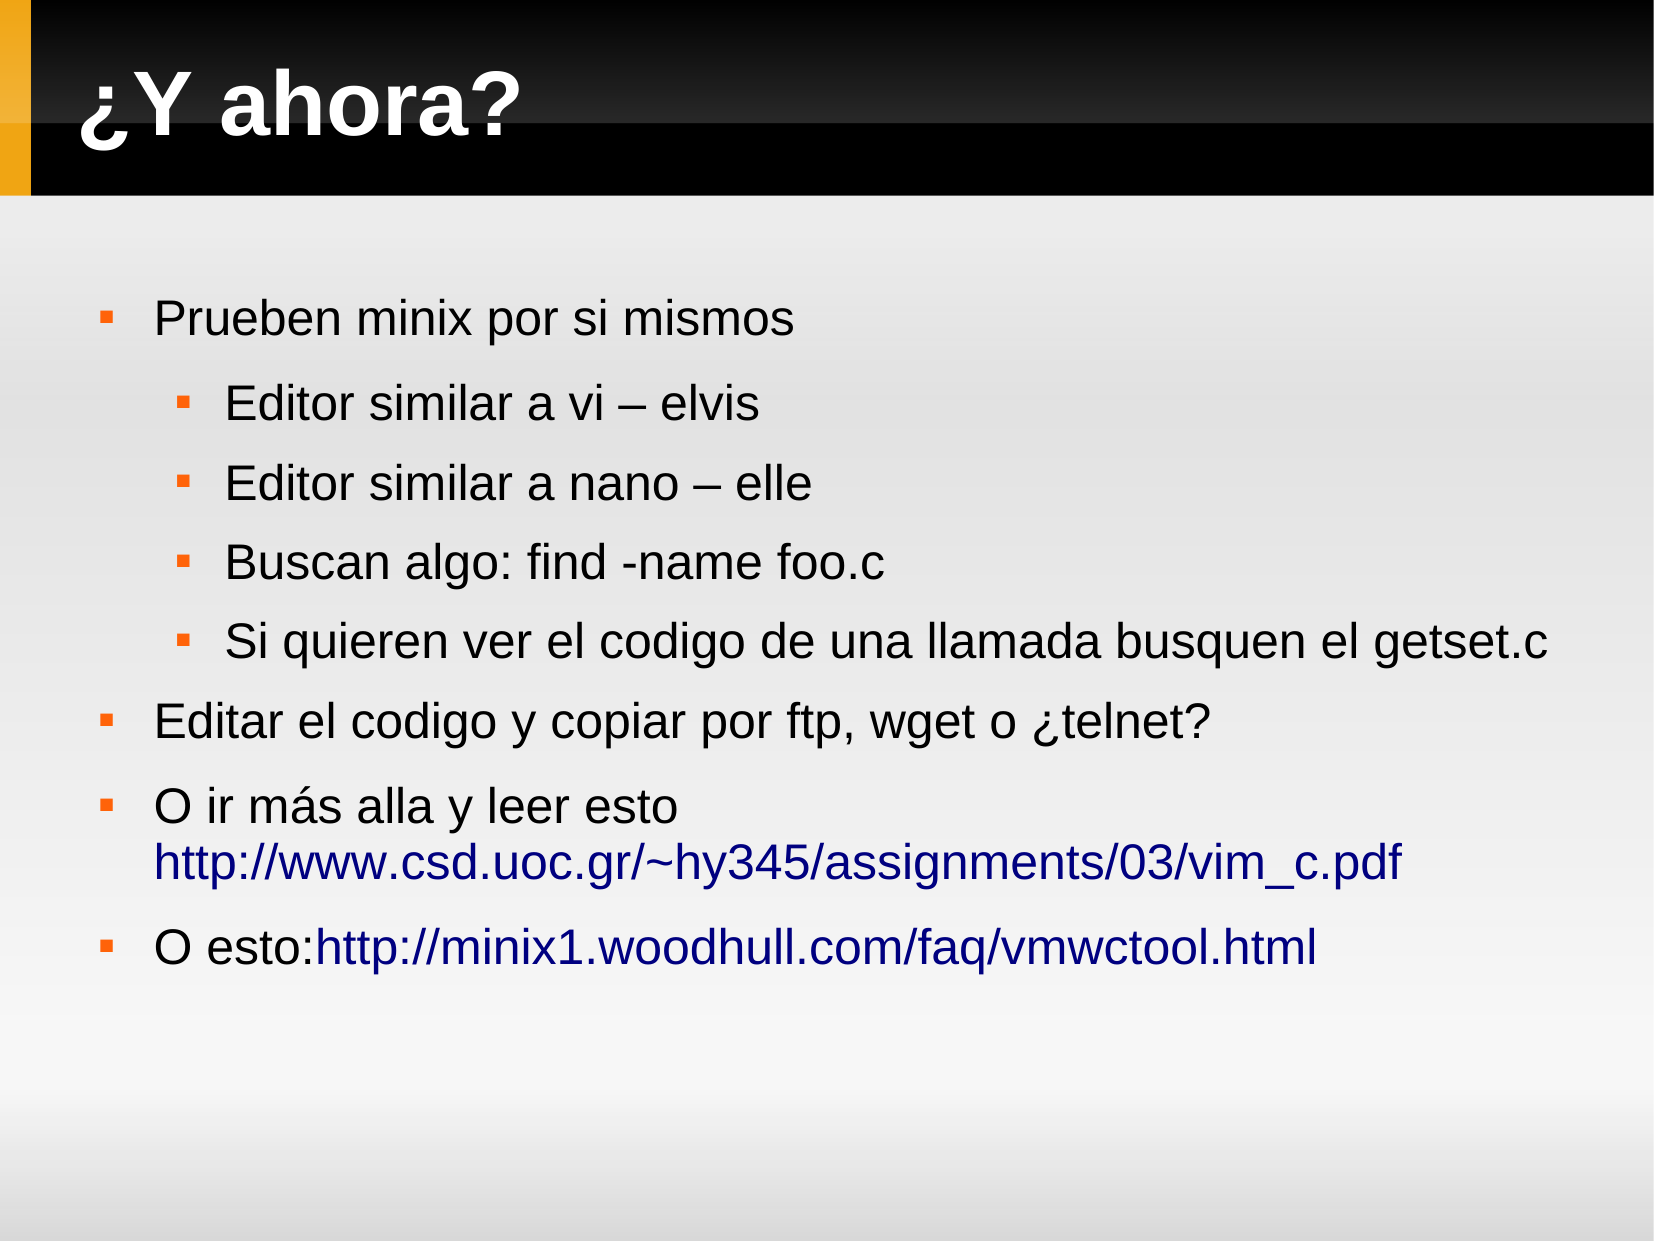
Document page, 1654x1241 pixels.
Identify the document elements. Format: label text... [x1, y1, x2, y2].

title ¿Y ahora? [76, 7, 1565, 200]
list Prueben minix por si mismos Editor similar a vi – elvis Editor similar a nano – elle Buscan algo: find -name foo.c Si quieren ver el codigo de una llamada busquen el getset.c Editar el codigo y copiar por ftp, wget o ¿telnet? O ir más alla y leer esto http://www.csd.uoc.gr/~hy345/assignments/03/vim_c.pdf O esto:http://minix1.woodhull.com/faq/vmwctool.html [82, 290, 1571, 1094]
picture [0, 0, 1654, 1241]
